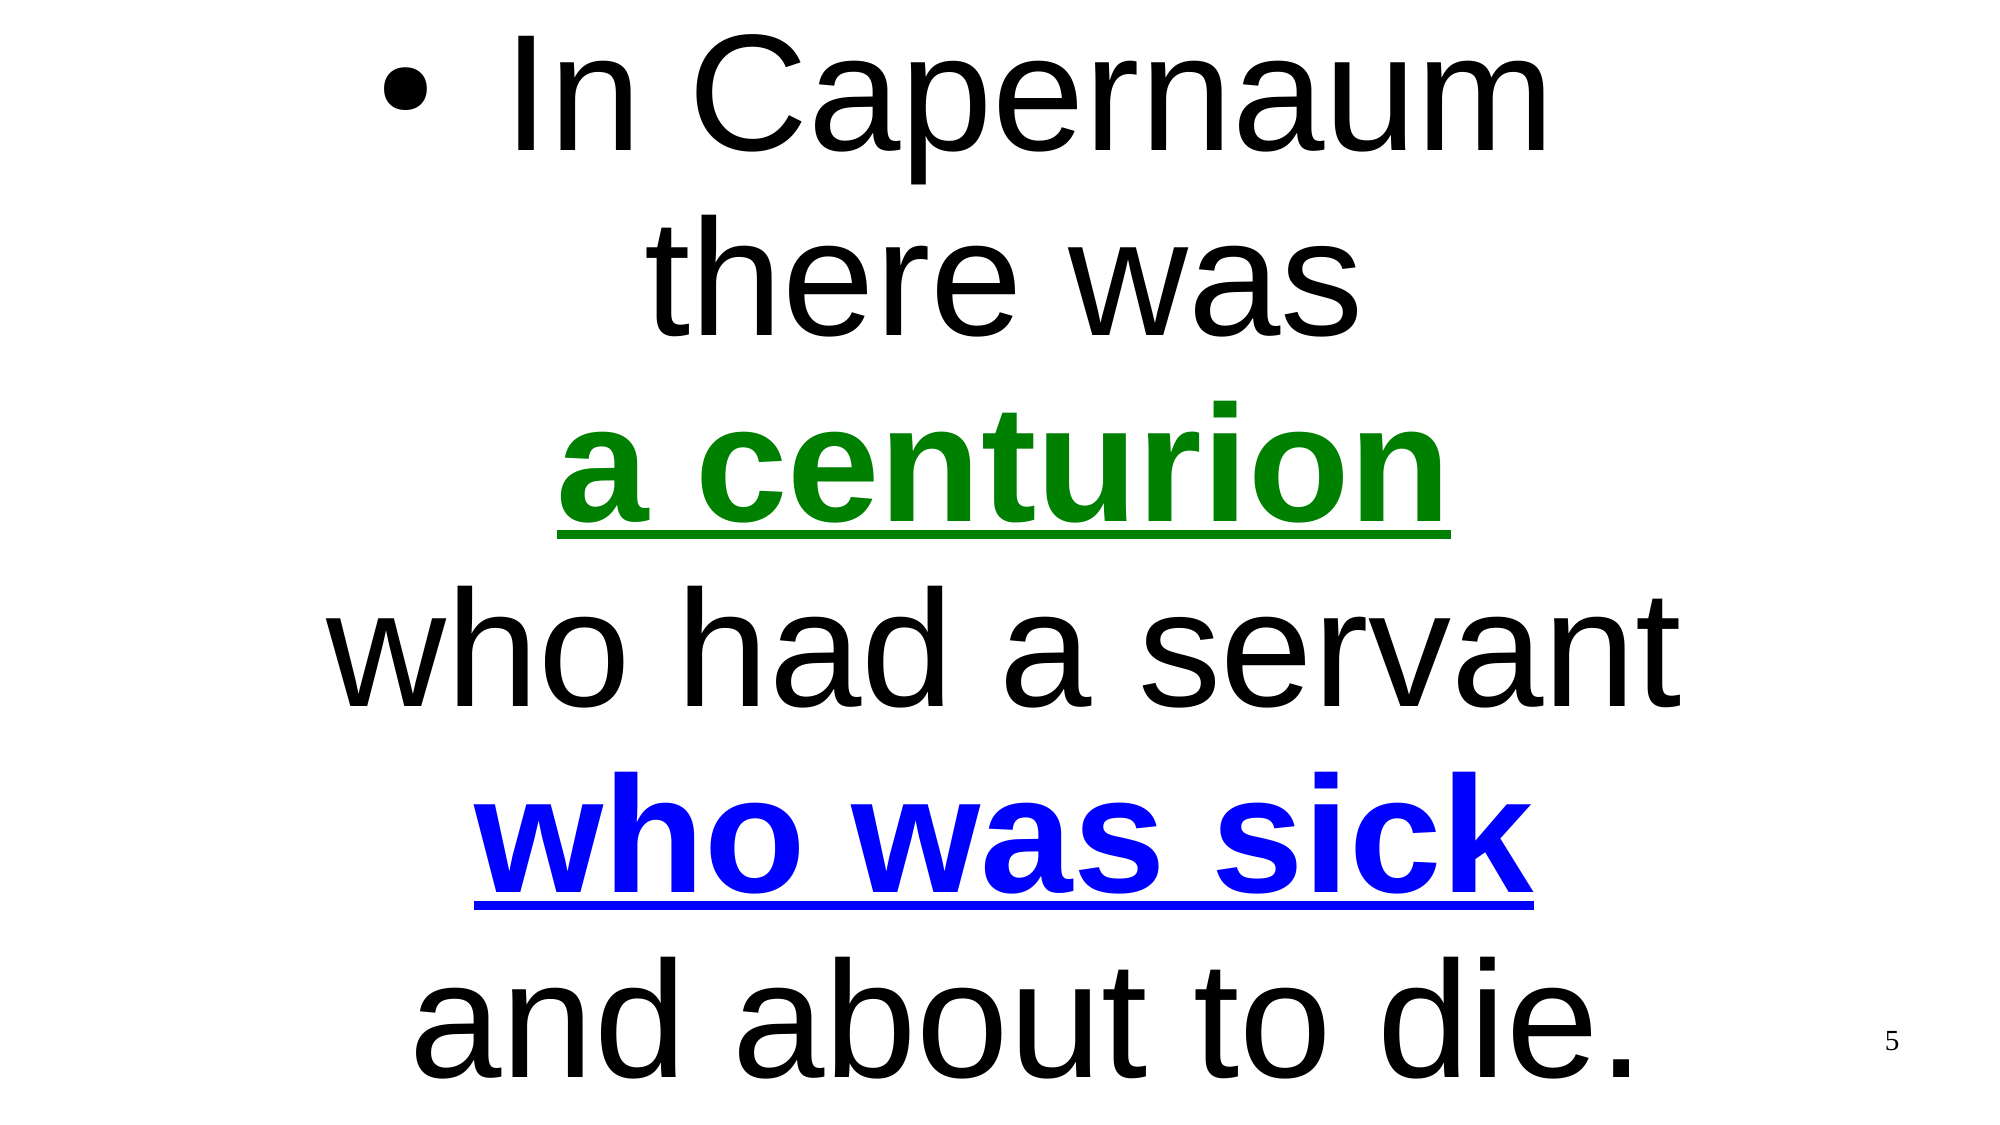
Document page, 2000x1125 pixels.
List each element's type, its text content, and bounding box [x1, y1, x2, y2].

list In Capernaum there was a centurion who had a servant who was sick and about to die. [0, 0, 1996, 1123]
